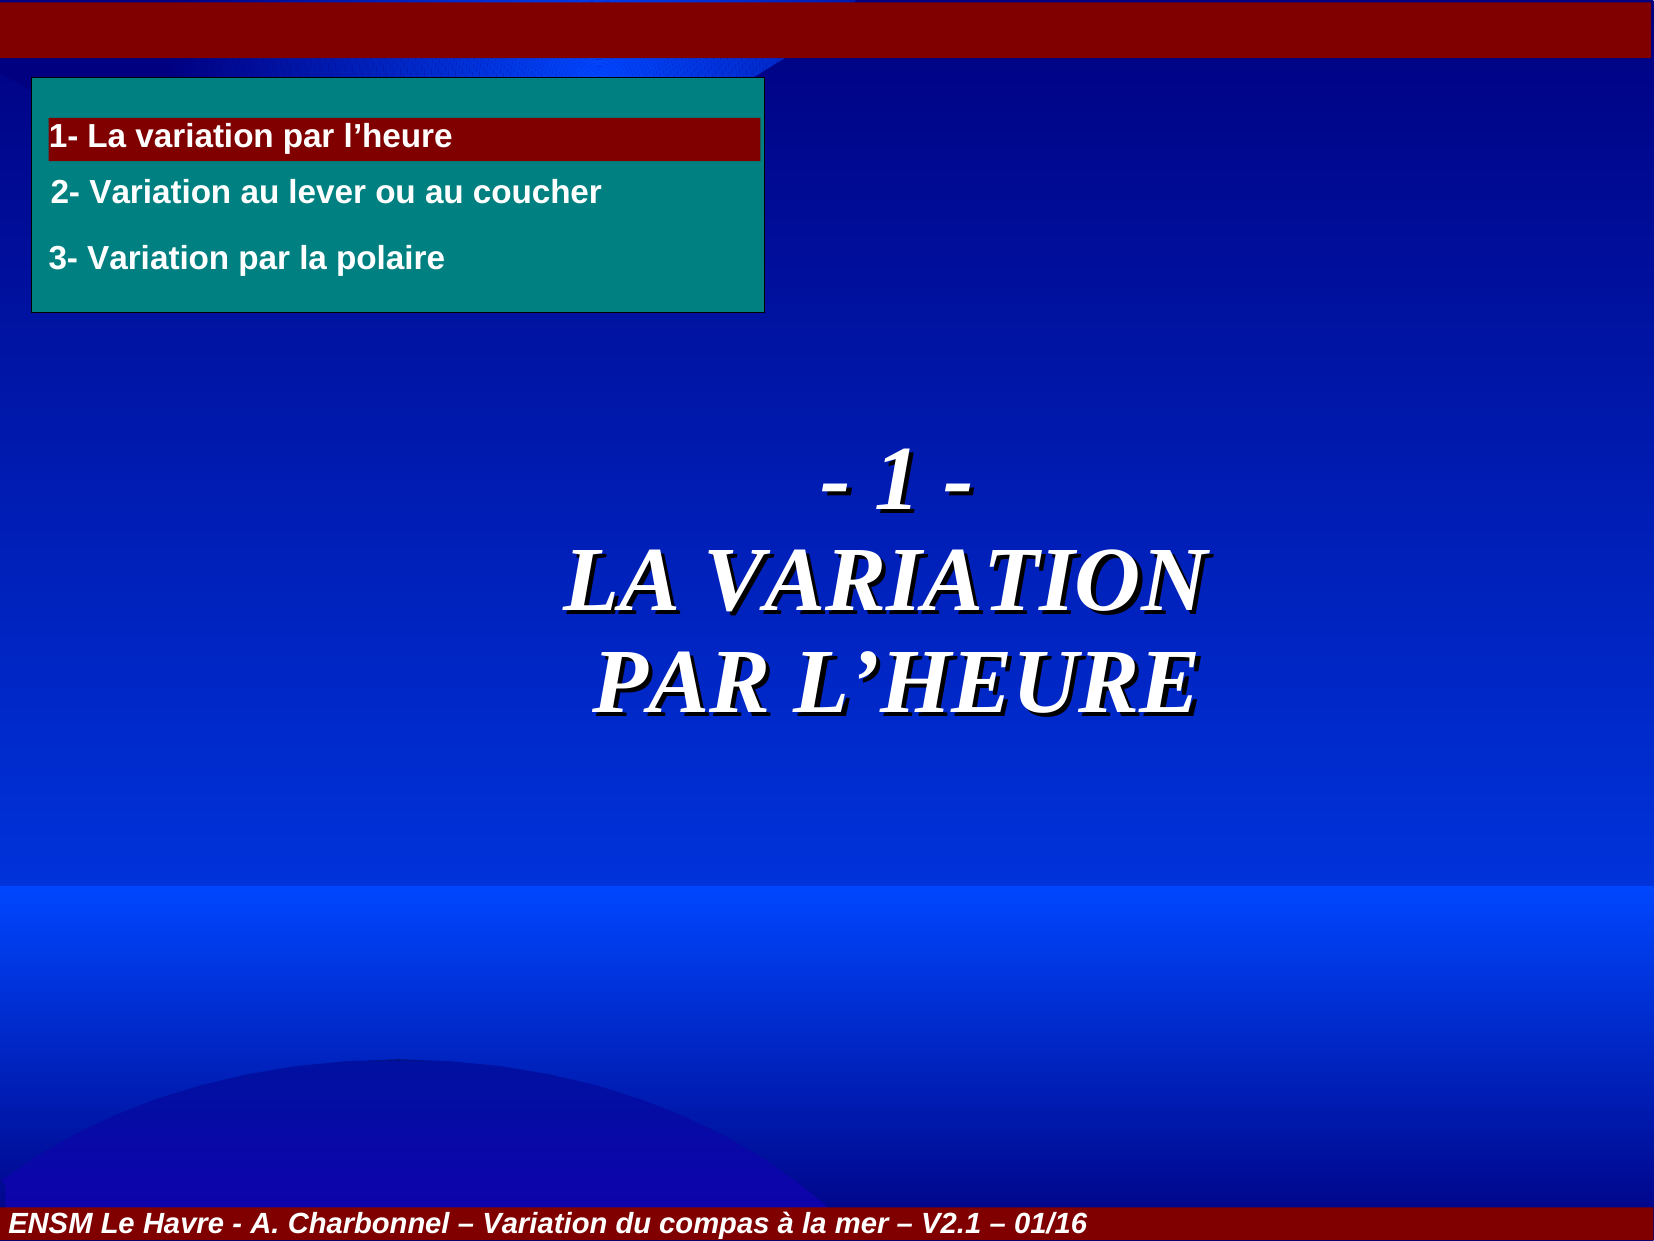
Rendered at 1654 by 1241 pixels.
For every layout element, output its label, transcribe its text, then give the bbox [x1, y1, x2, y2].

text_box 2- Variation au lever ou au coucher [50, 173, 765, 211]
text_box [0, 2, 1652, 59]
text_box [31, 77, 765, 313]
text_box ENSM Le Havre - A. Charbonnel – Variation du compas à la mer – V2.1 – 01/16 [0, 1207, 1654, 1241]
title - 1 - LA VARIATION PAR L’HEURE [153, 427, 1642, 732]
text_box 1- La variation par l’heure [48, 117, 761, 162]
text_box 3- Variation par la polaire [48, 239, 472, 278]
